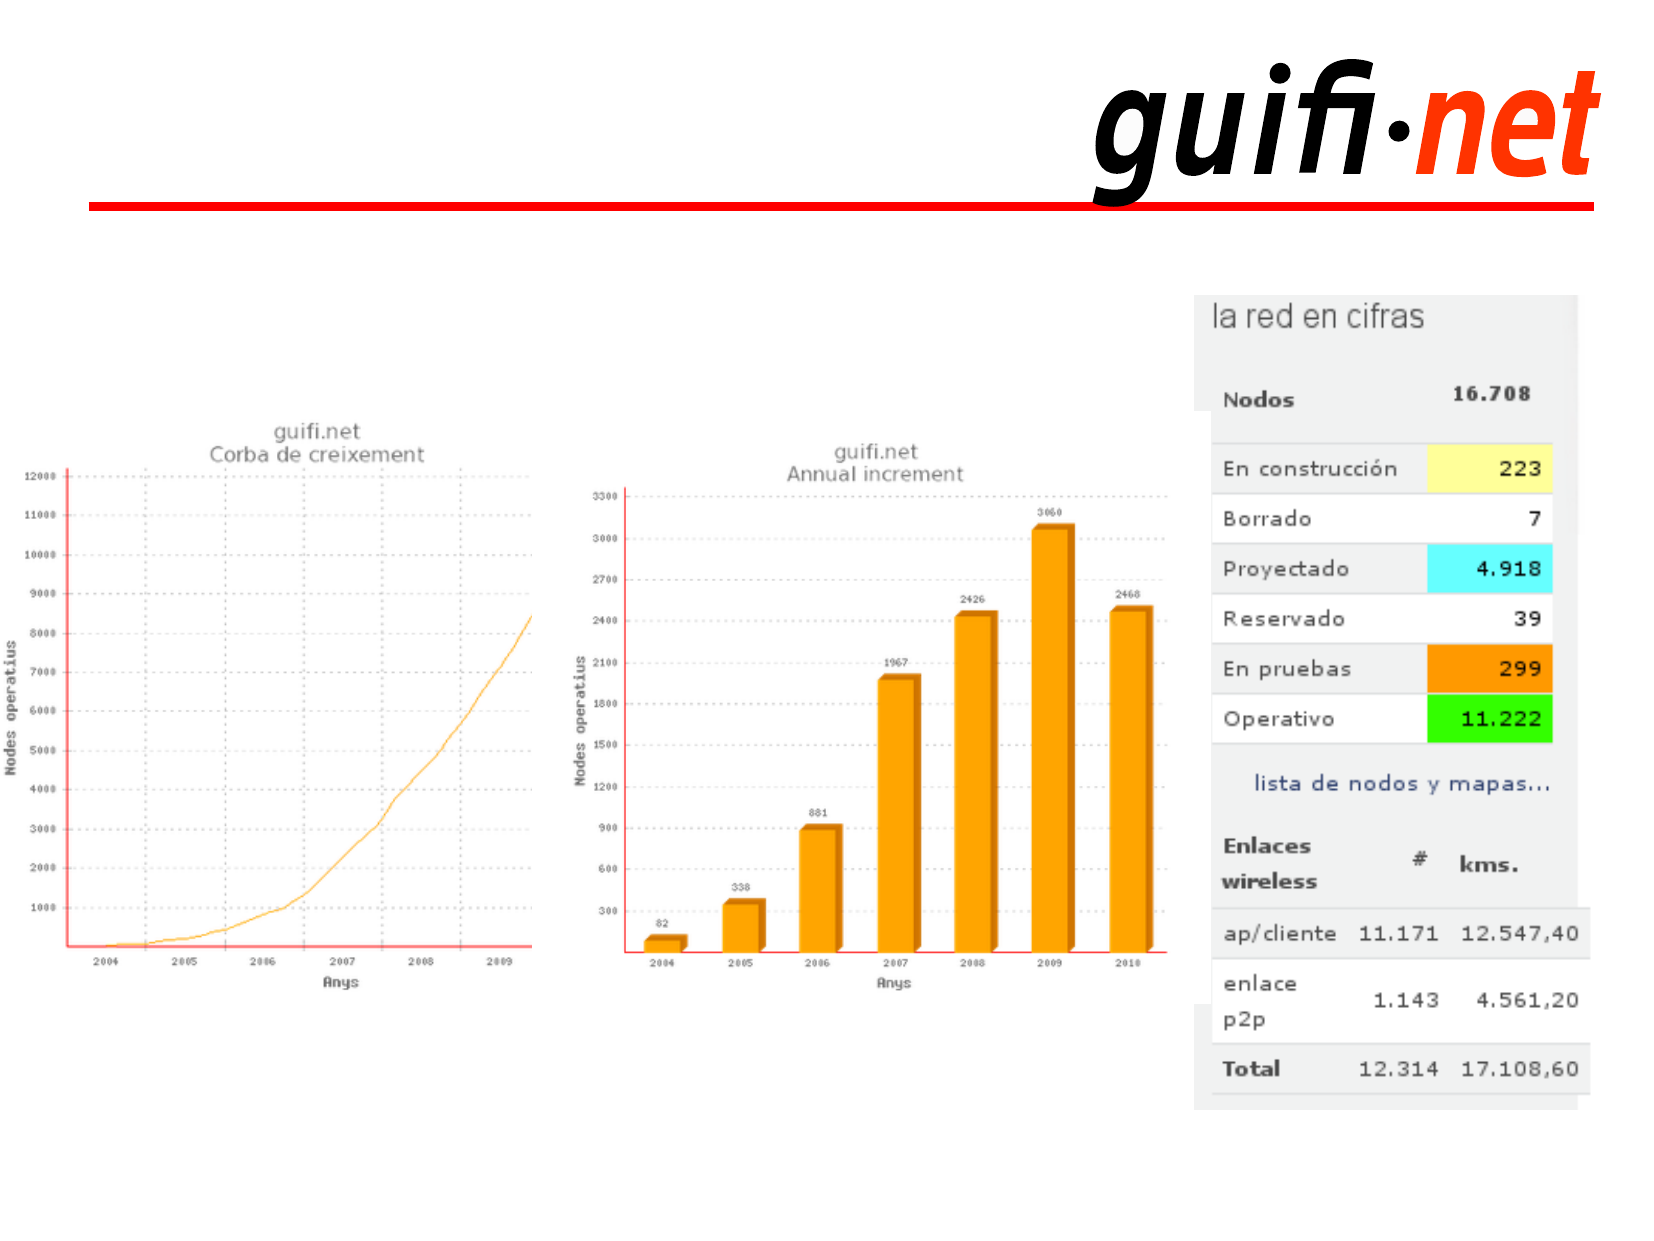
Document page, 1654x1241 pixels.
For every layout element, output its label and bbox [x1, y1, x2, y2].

picture [0, 295, 1595, 1110]
